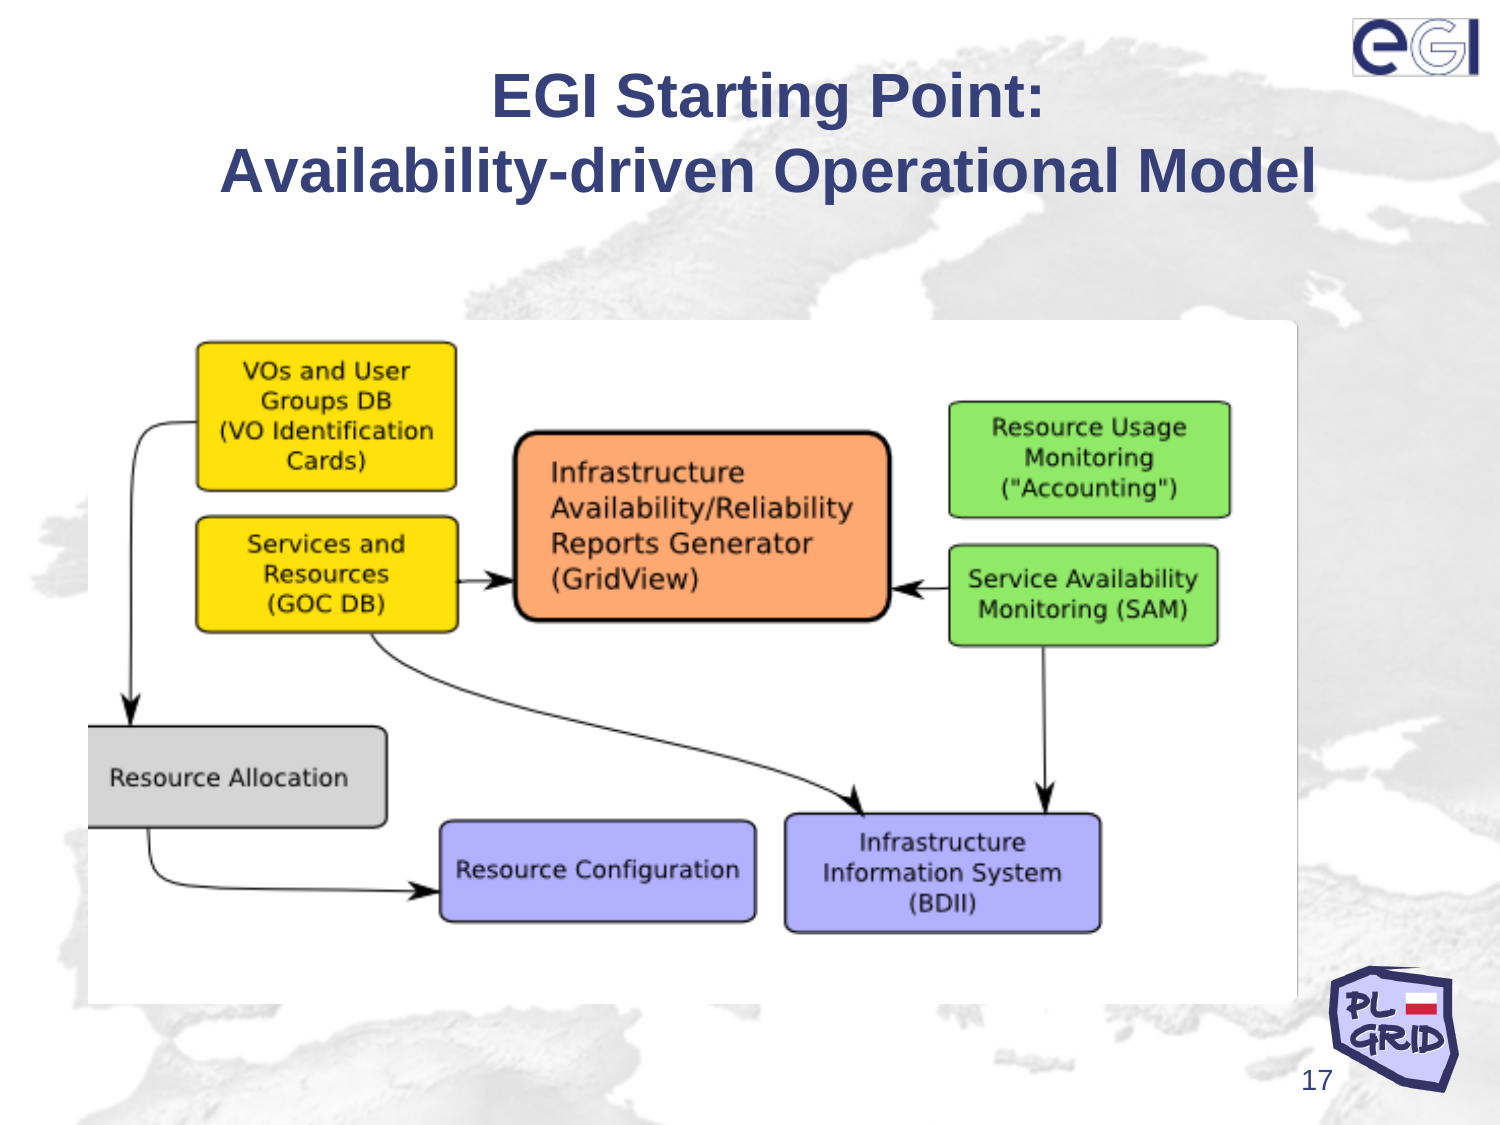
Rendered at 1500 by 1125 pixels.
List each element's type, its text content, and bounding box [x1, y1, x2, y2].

title EGI Starting Point: Availability-driven Operational Model [127, 0, 1411, 273]
picture [0, 0, 1500, 1125]
